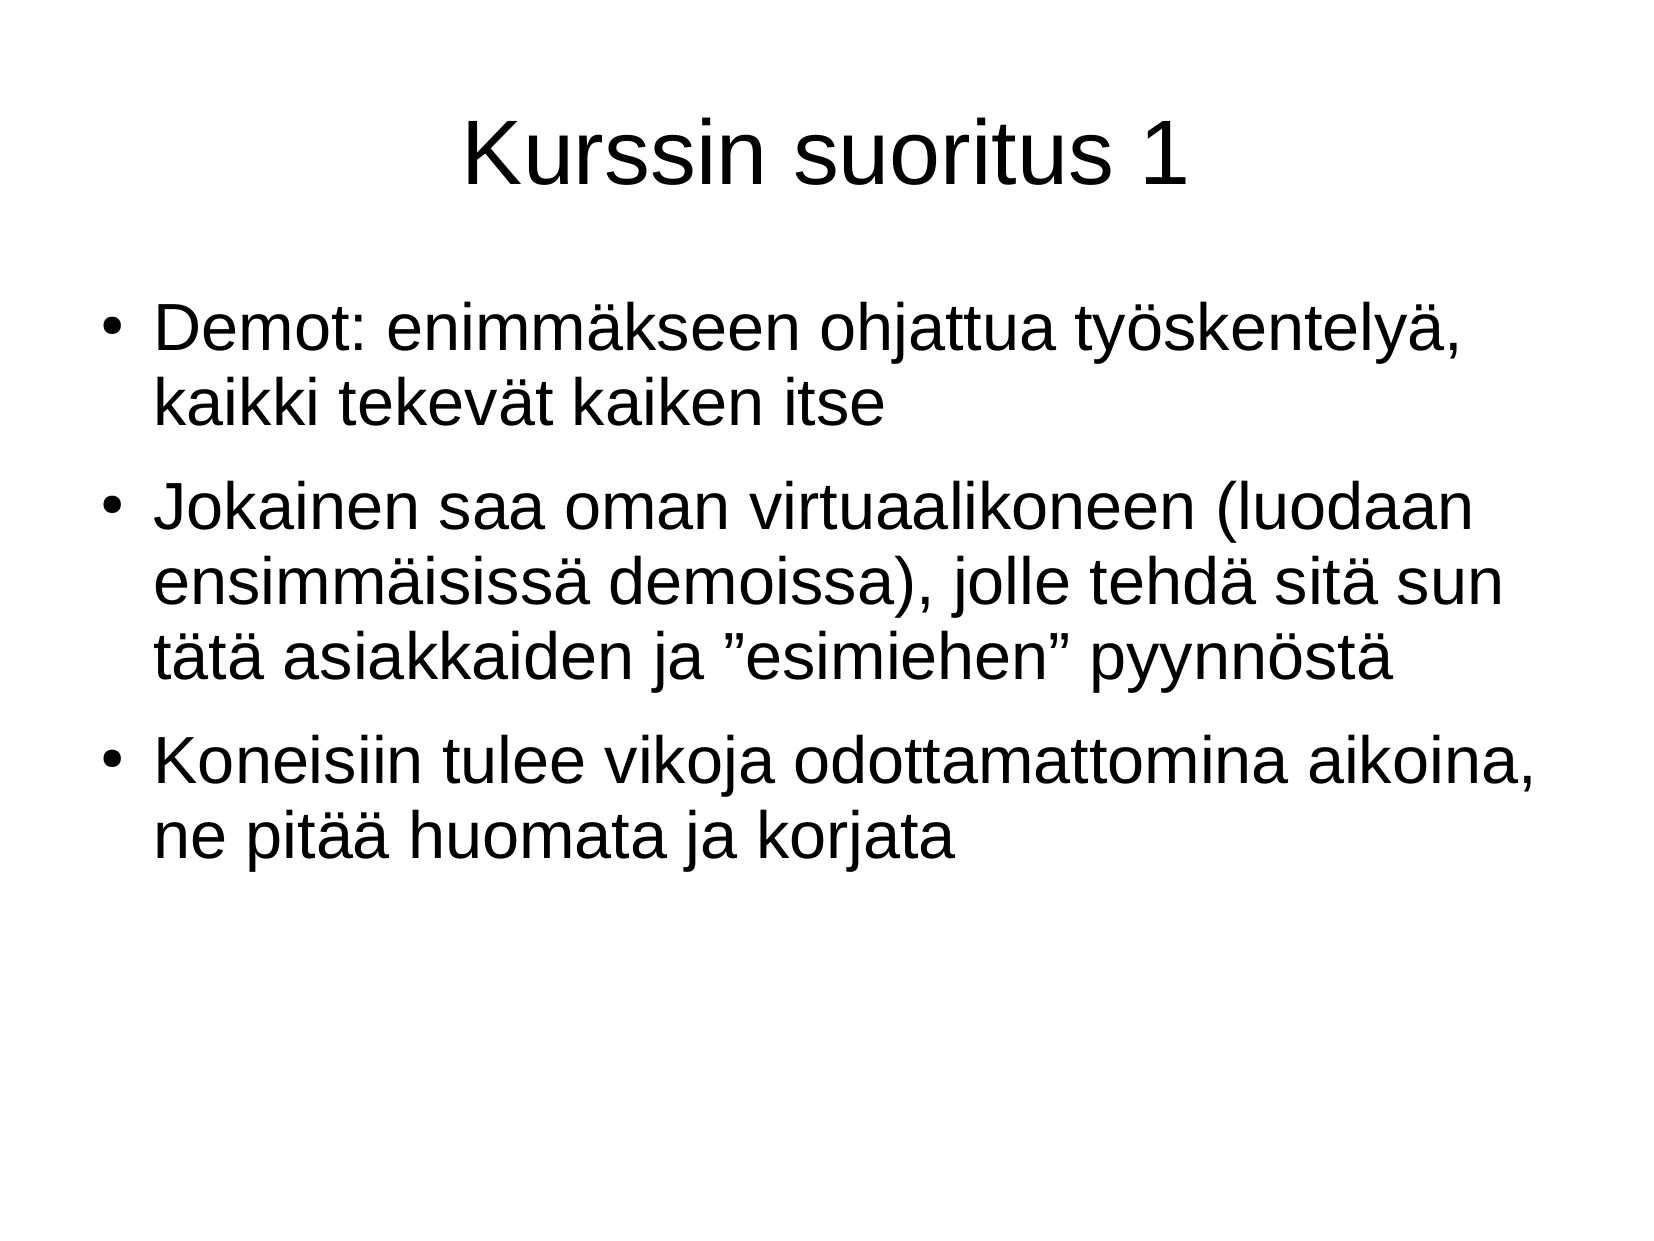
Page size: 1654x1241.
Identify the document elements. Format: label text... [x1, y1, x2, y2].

list Demot: enimmäkseen ohjattua työskentelyä, kaikki tekevät kaiken itse Jokainen saa oman virtuaalikoneen (luodaan ensimmäisissä demoissa), jolle tehdä sitä sun tätä asiakkaiden ja ”esimiehen” pyynnöstä Koneisiin tulee vikoja odottamattomina aikoina, ne pitää huomata ja korjata [82, 290, 1571, 1010]
title Kurssin suoritus 1 [82, 49, 1571, 257]
